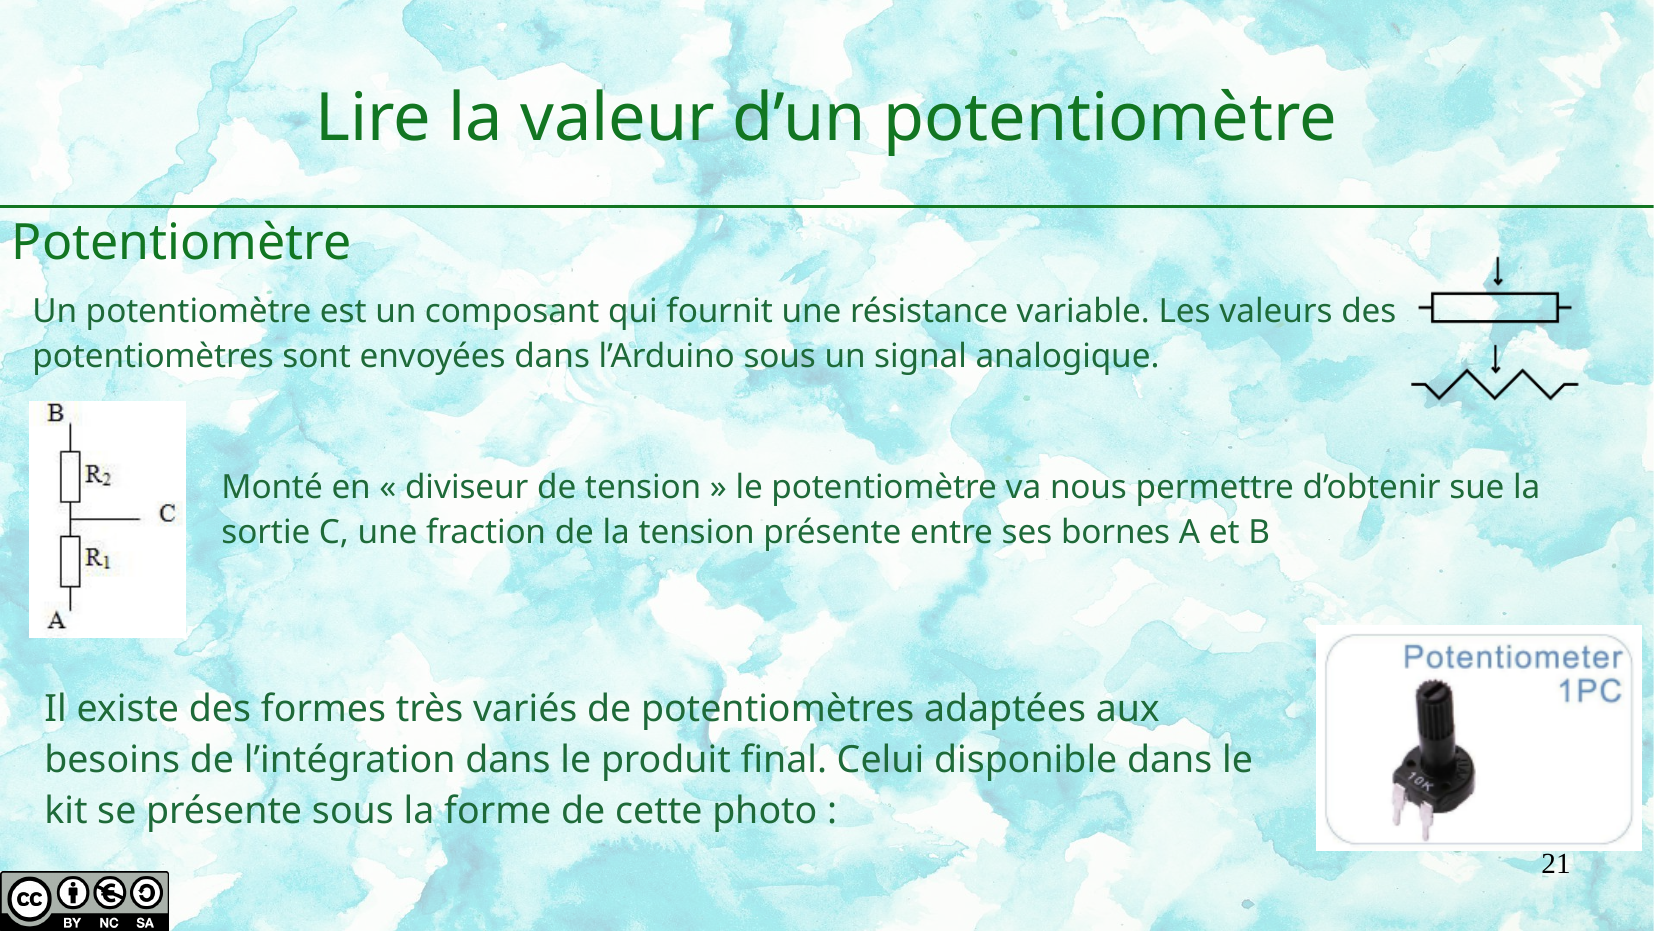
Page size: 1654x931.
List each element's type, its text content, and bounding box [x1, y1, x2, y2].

picture [29, 401, 186, 638]
picture [0, 871, 169, 931]
text_box Monté en « diviseur de tension » le potentiomètre va nous permettre d’obtenir sue la sortie C, une fraction de la tension présente entre ses bornes A et B [206, 455, 1565, 562]
title Lire la valeur d’un potentiomètre [82, 37, 1571, 193]
text_box Il existe des formes très variés de potentiomètres adaptées aux besoins de l’intégration dans le produit final. Celui disponible dans le kit se présente sous la forme de cette photo : [29, 674, 1311, 843]
text_box Un potentiomètre est un composant qui fournit une résistance variable. Les valeurs des potentiomètres sont envoyées dans l’Arduino sous un signal analogique. [17, 279, 1418, 385]
picture [1316, 625, 1642, 851]
list Potentiomètre [11, 205, 402, 284]
picture [1405, 252, 1583, 408]
